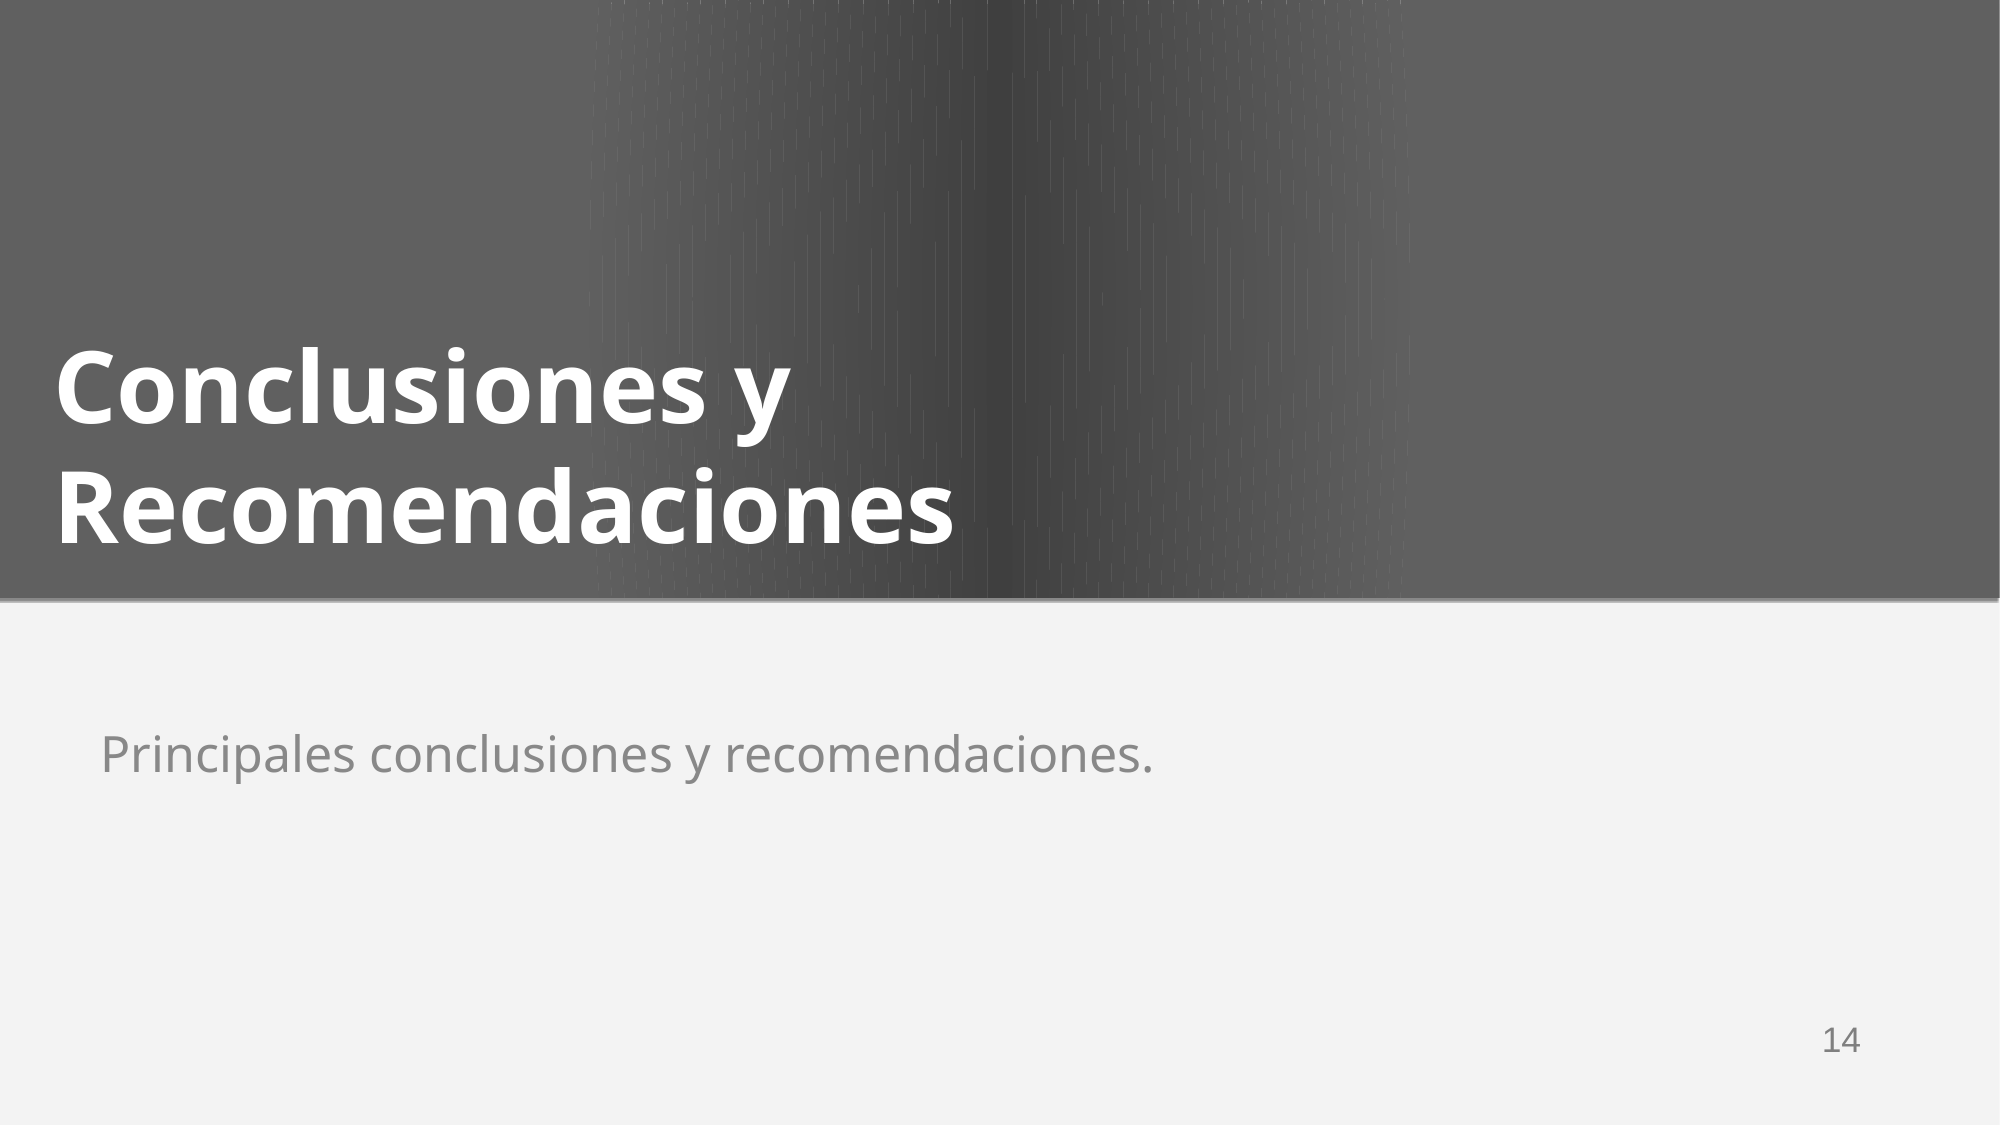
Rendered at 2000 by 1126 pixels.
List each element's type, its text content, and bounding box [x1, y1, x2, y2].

slide_number 1 [1412, 1008, 1880, 1069]
text_box Principales conclusiones y recomendaciones. [72, 668, 1928, 806]
text_box [0, 0, 2000, 598]
text_box Conclusiones y Recomendaciones [53, 327, 1697, 560]
